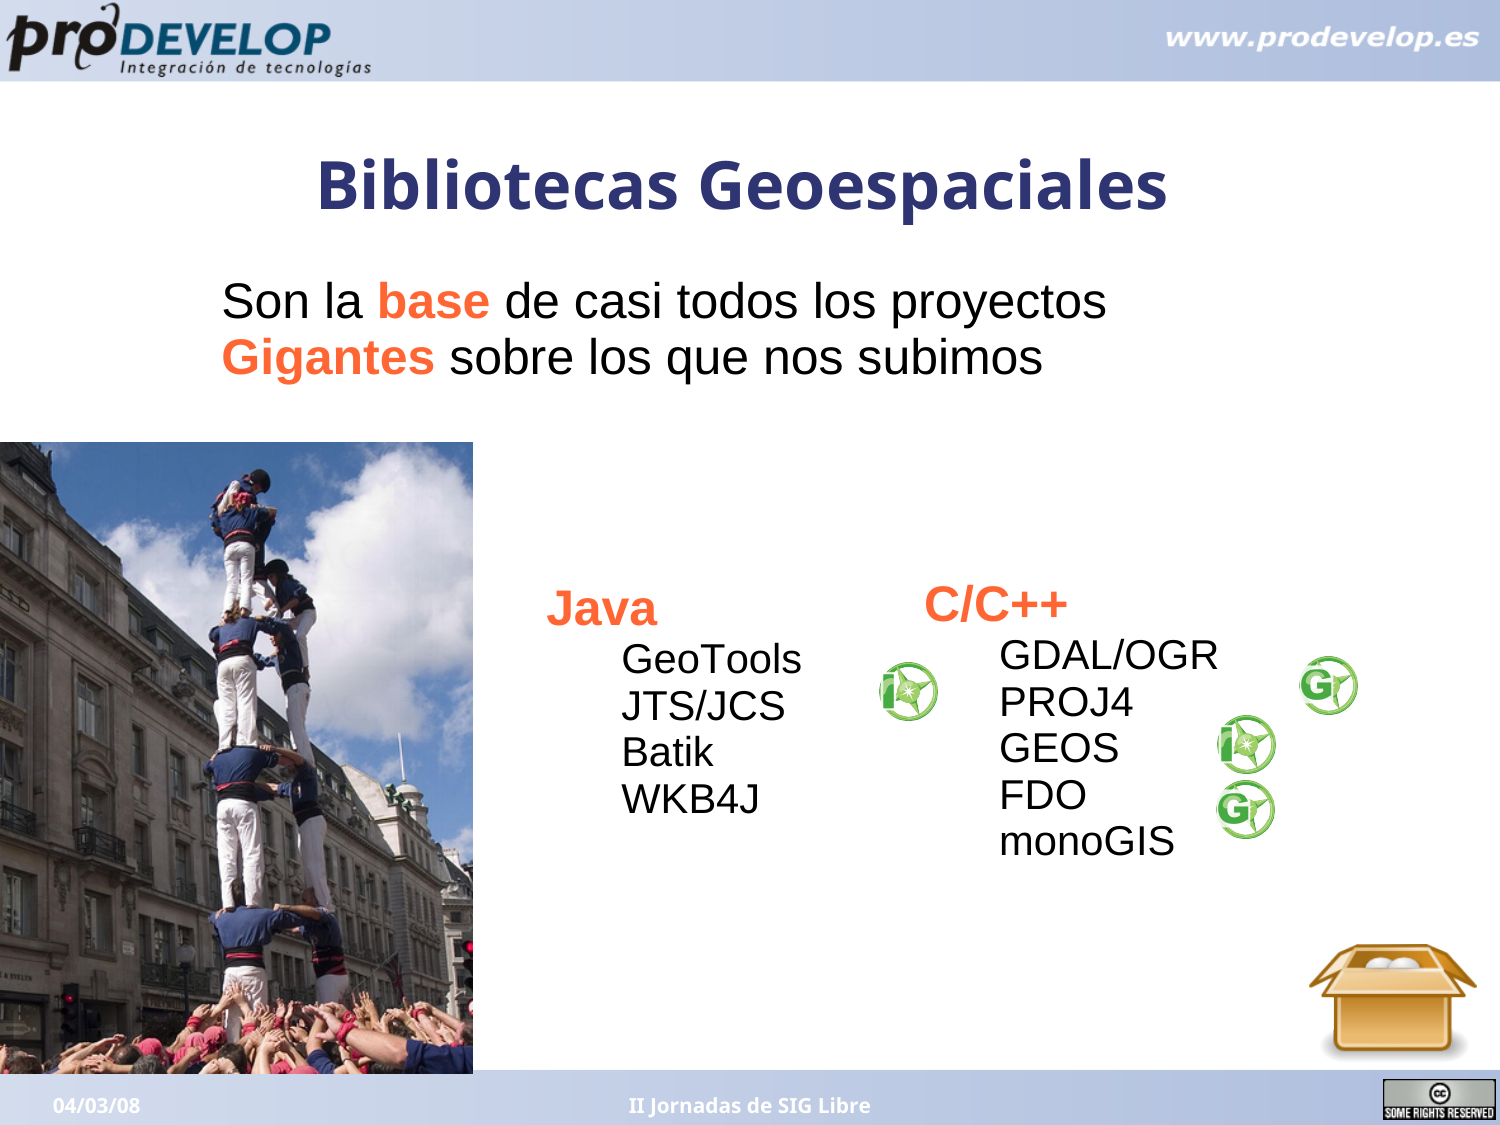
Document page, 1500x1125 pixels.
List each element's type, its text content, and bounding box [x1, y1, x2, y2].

text_box C/C++ GDAL/OGR PROJ4 GEOS FDO monoGIS [909, 568, 1294, 970]
text_box Java GeoTools JTS/JCS Batik WKB4J [531, 572, 886, 943]
picture [0, 0, 1500, 1125]
title Bibliotecas Geoespaciales [67, 89, 1418, 278]
text_box Son la base de casi todos los proyectos Gigantes sobre los que nos subimos [206, 265, 1418, 502]
